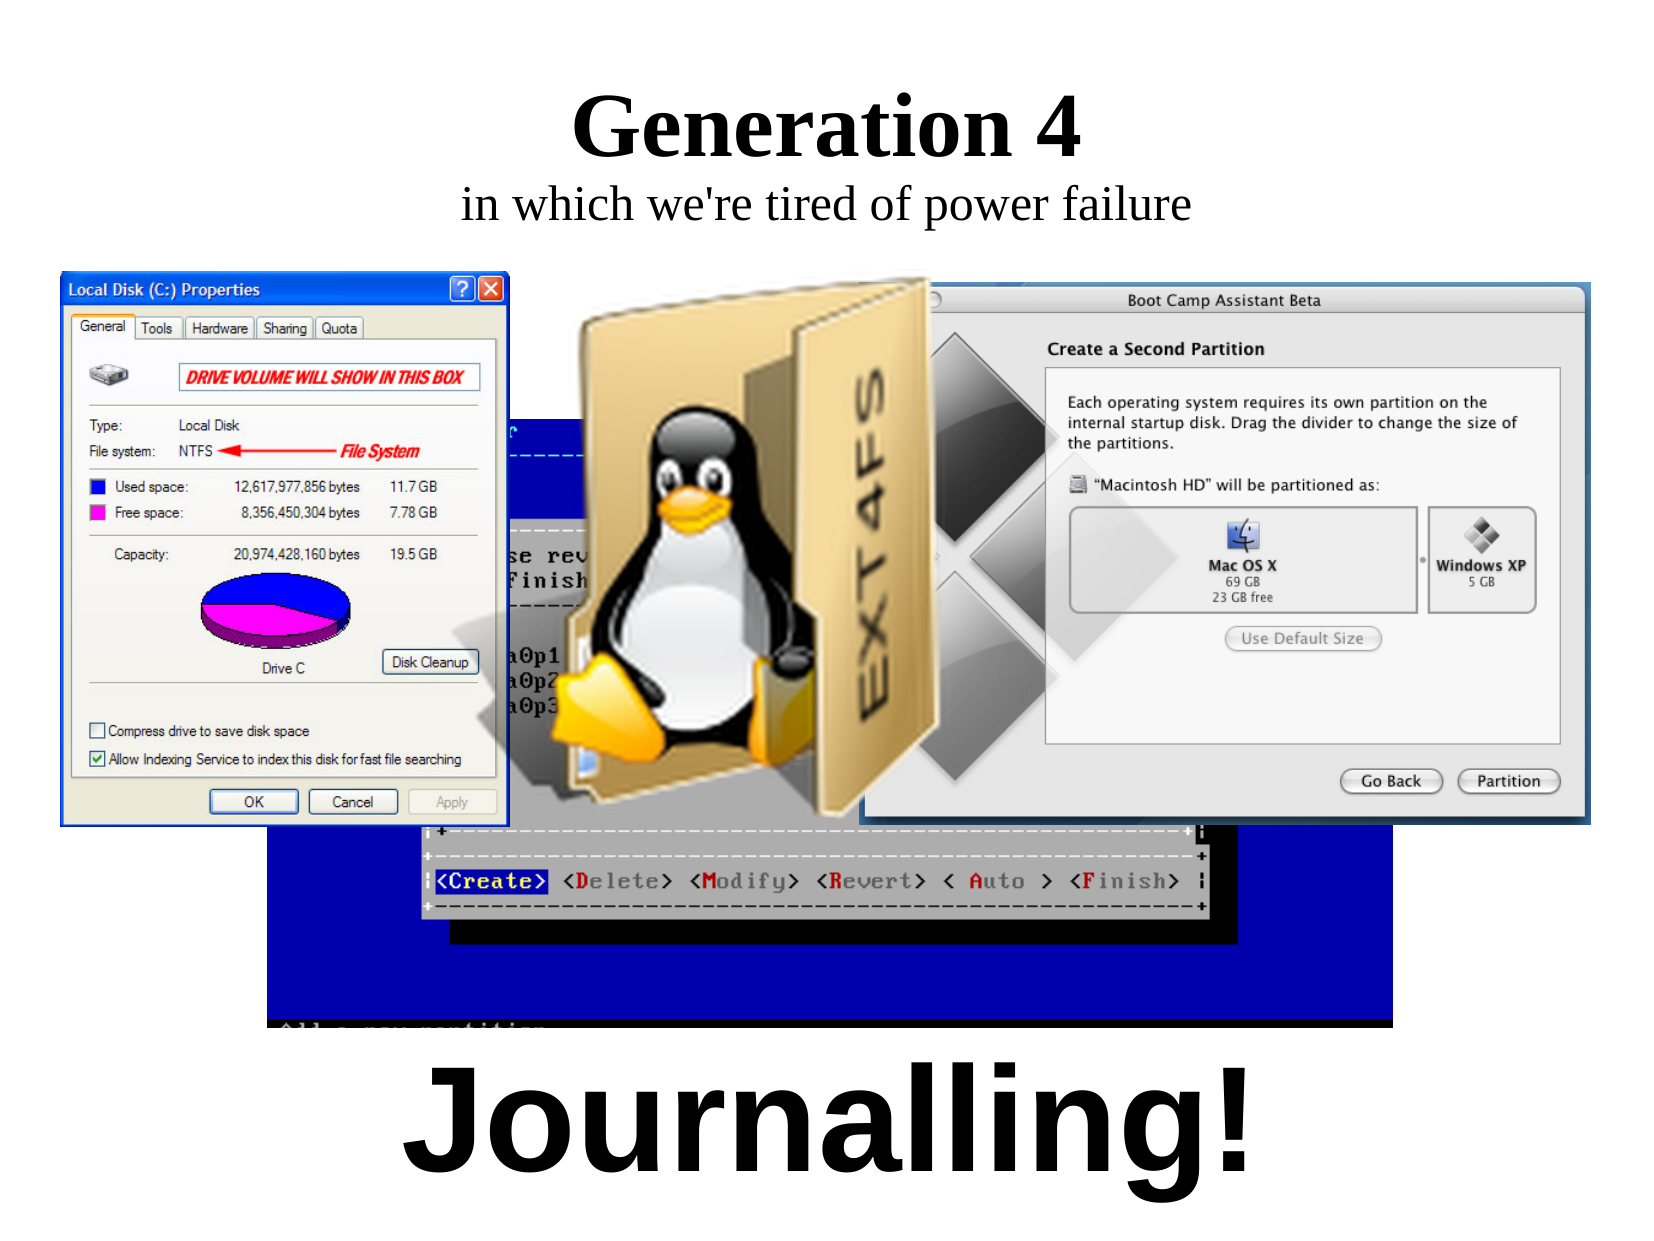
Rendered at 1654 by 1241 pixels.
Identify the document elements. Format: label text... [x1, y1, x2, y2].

table_header Journalling! [51, 1028, 1611, 1211]
title Generation 4 in which we're tired of power failure [82, 49, 1571, 257]
picture [60, 269, 1591, 1028]
